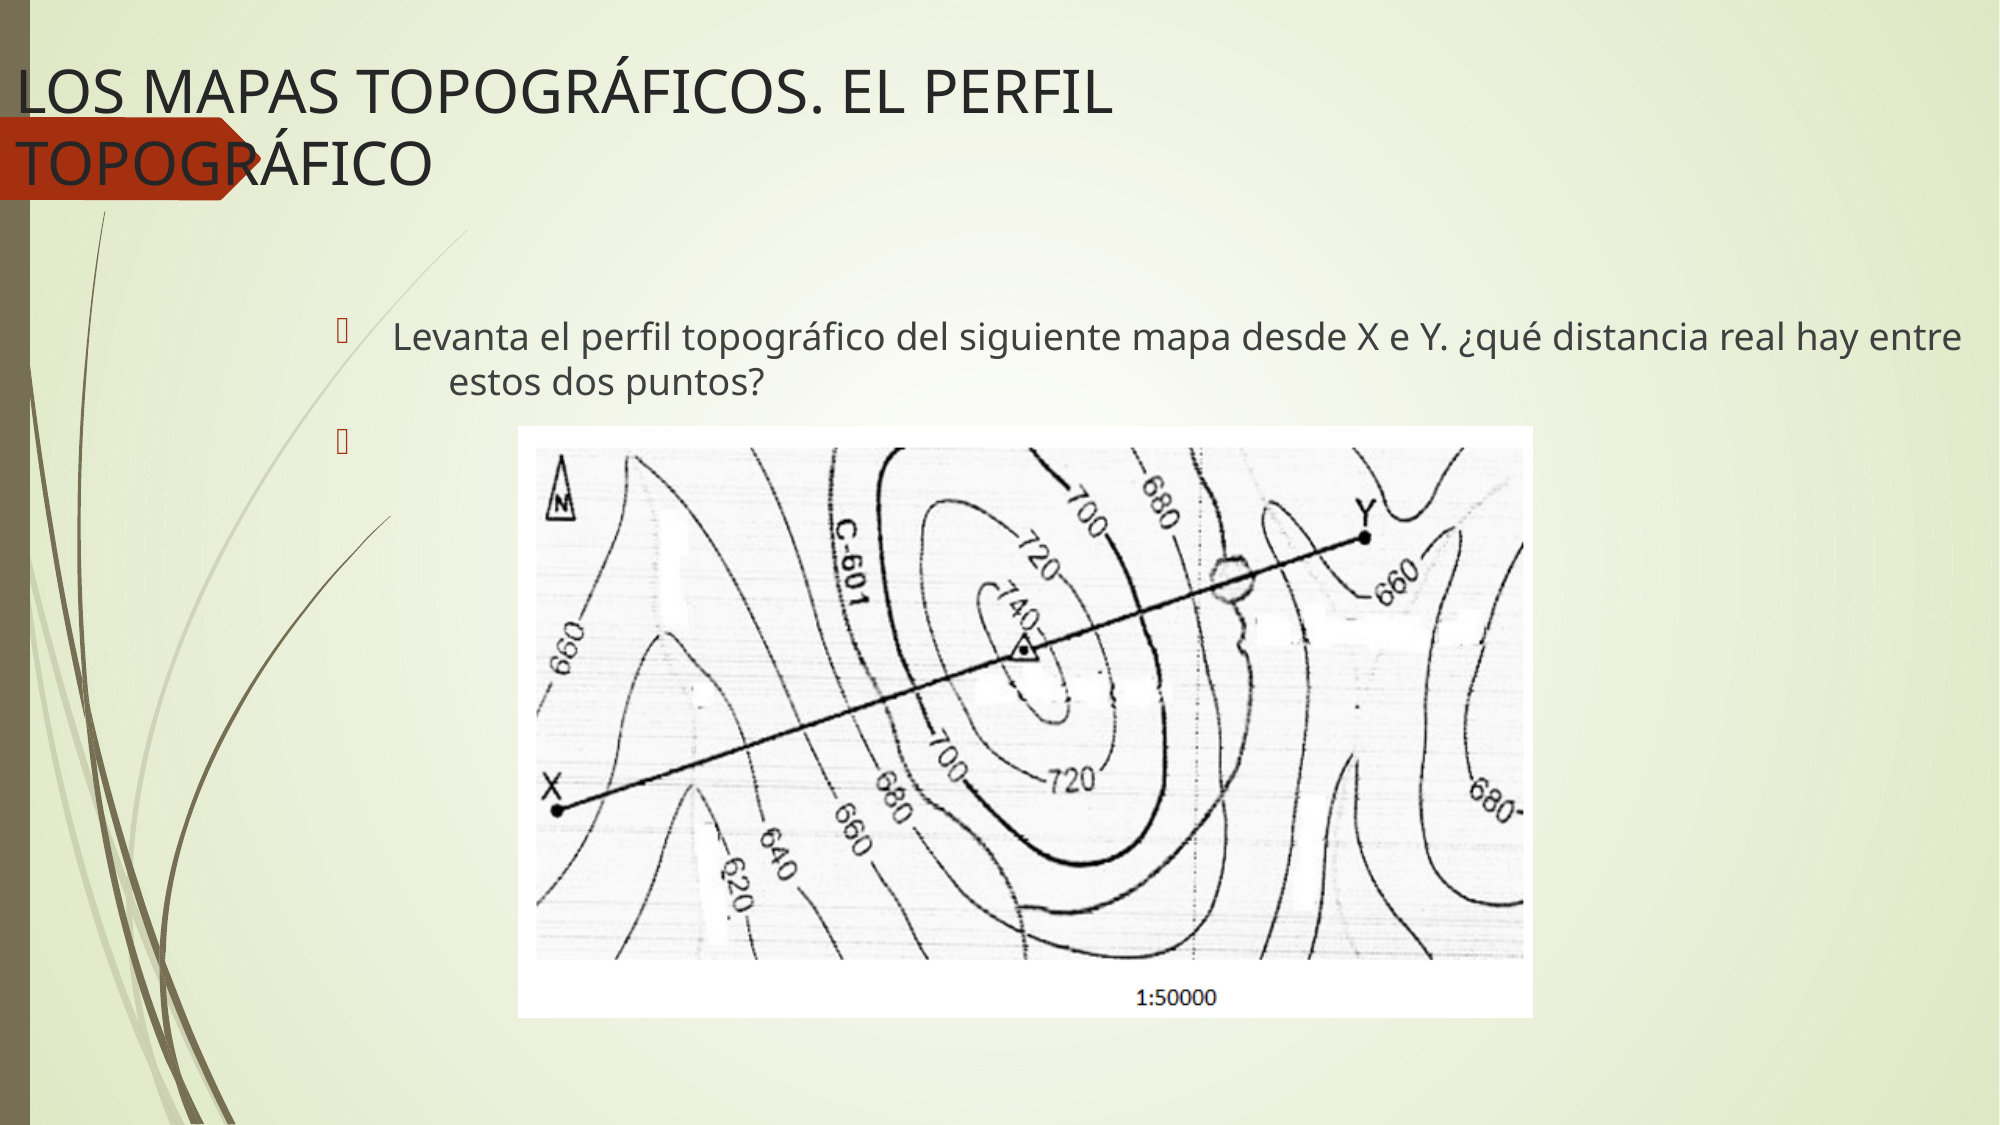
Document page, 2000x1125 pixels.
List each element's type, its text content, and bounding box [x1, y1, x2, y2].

title LOS MAPAS TOPOGRÁFICOS. EL PERFIL TOPOGRÁFICO [0, 45, 1501, 213]
picture [518, 427, 1533, 1018]
list Levanta el perfil topográfico del siguiente mapa desde X e Y. ¿qué distancia real hay entre estos dos puntos? [335, 312, 2000, 1074]
